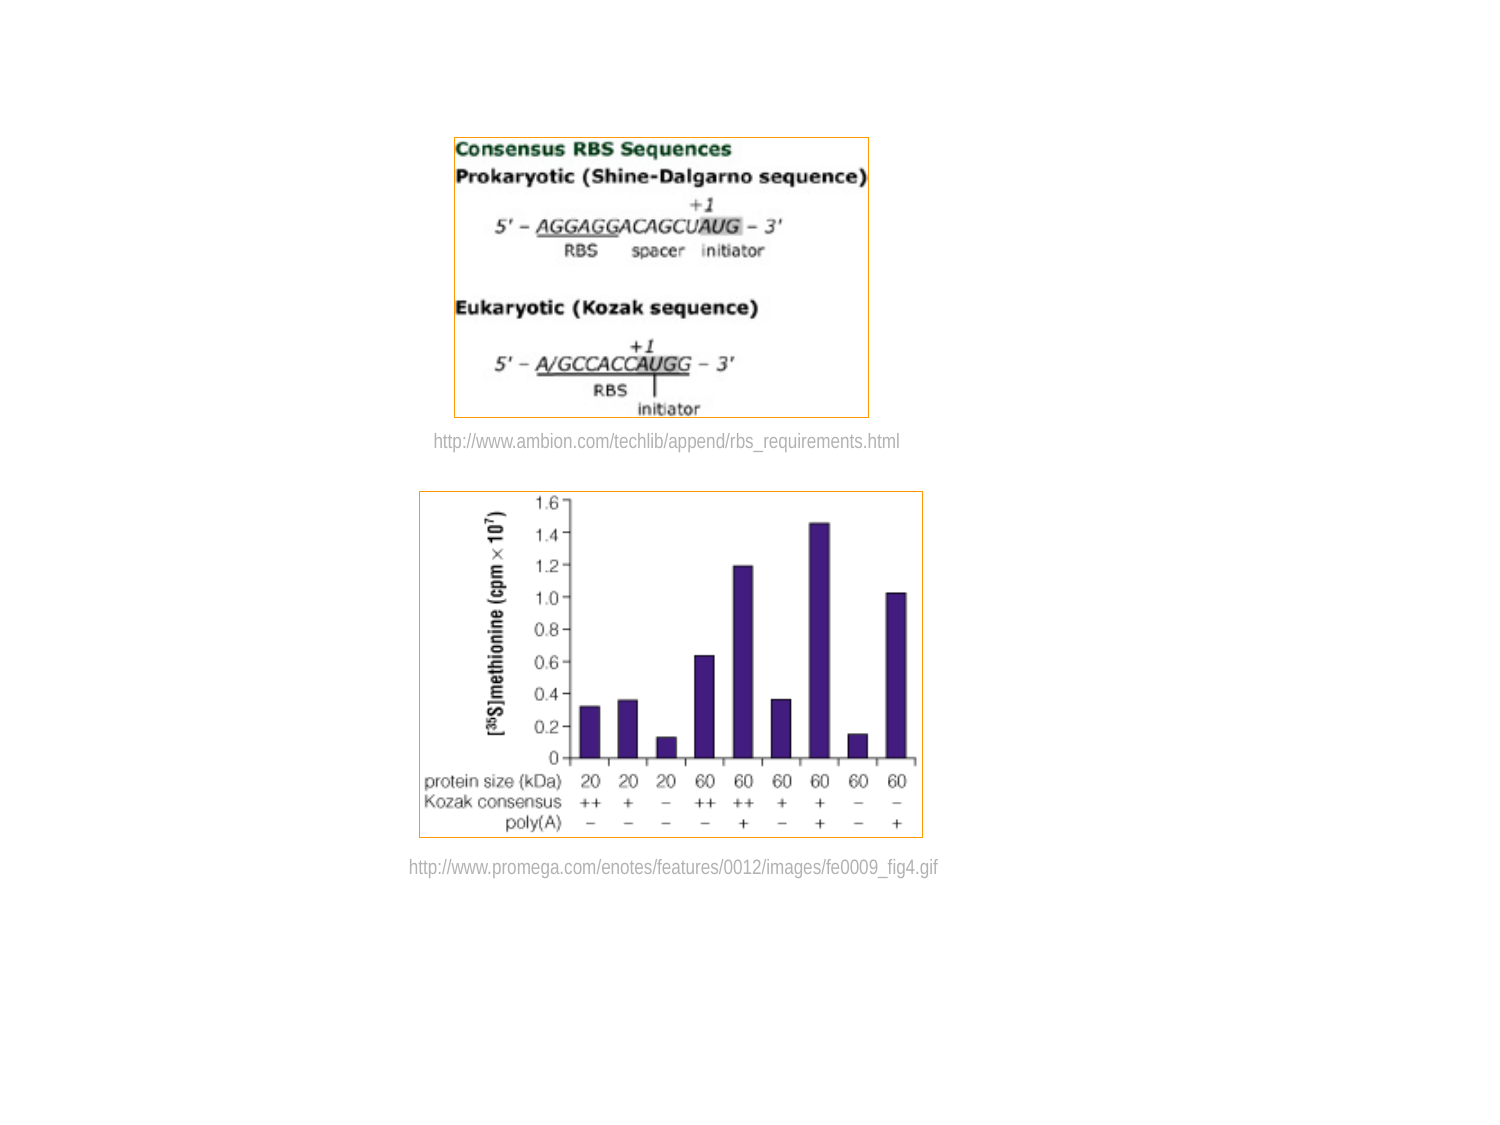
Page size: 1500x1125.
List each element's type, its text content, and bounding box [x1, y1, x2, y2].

picture [454, 137, 868, 418]
text_box http://www.ambion.com/techlib/append/rbs_requirements.html [418, 420, 916, 461]
picture [419, 491, 923, 837]
text_box http://www.promega.com/enotes/features/0012/images/fe0009_fig4.gif [394, 846, 954, 886]
